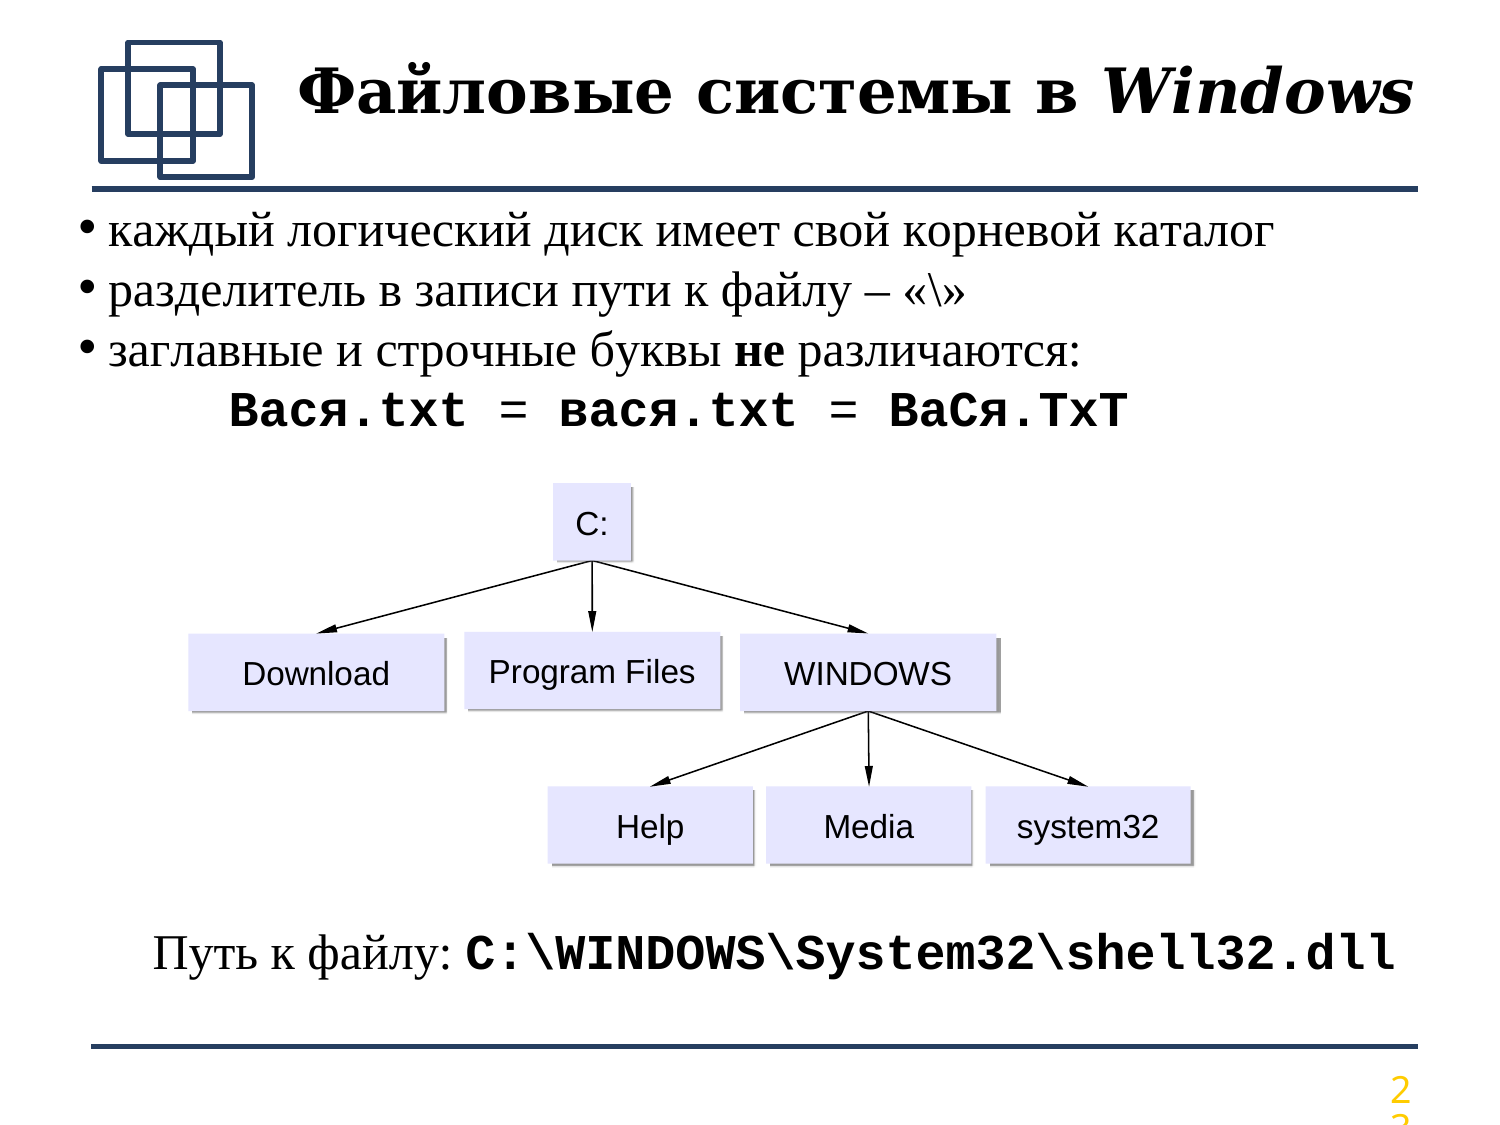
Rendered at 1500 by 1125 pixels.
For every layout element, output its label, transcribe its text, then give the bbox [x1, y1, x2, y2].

text_box Help [547, 786, 753, 864]
title Файловые системы в Windows [259, 43, 1449, 134]
text_box Download [188, 633, 445, 712]
text_box Program Files [464, 631, 721, 710]
text_box WINDOWS [740, 633, 997, 712]
text_box каждый логический диск имеет свой корневой каталог разделитель в записи пути к файлу – «\» заглавные и строчные буквы не различаются: Вася.txt = вася.txt = ВаСя.TxT [63, 188, 1427, 445]
text_box system32 [985, 786, 1191, 864]
text_box Media [766, 786, 972, 864]
text_box C: [553, 483, 631, 561]
text_box Путь к файлу: C:\WINDOWS\System32\shell32.dll [137, 912, 1411, 988]
